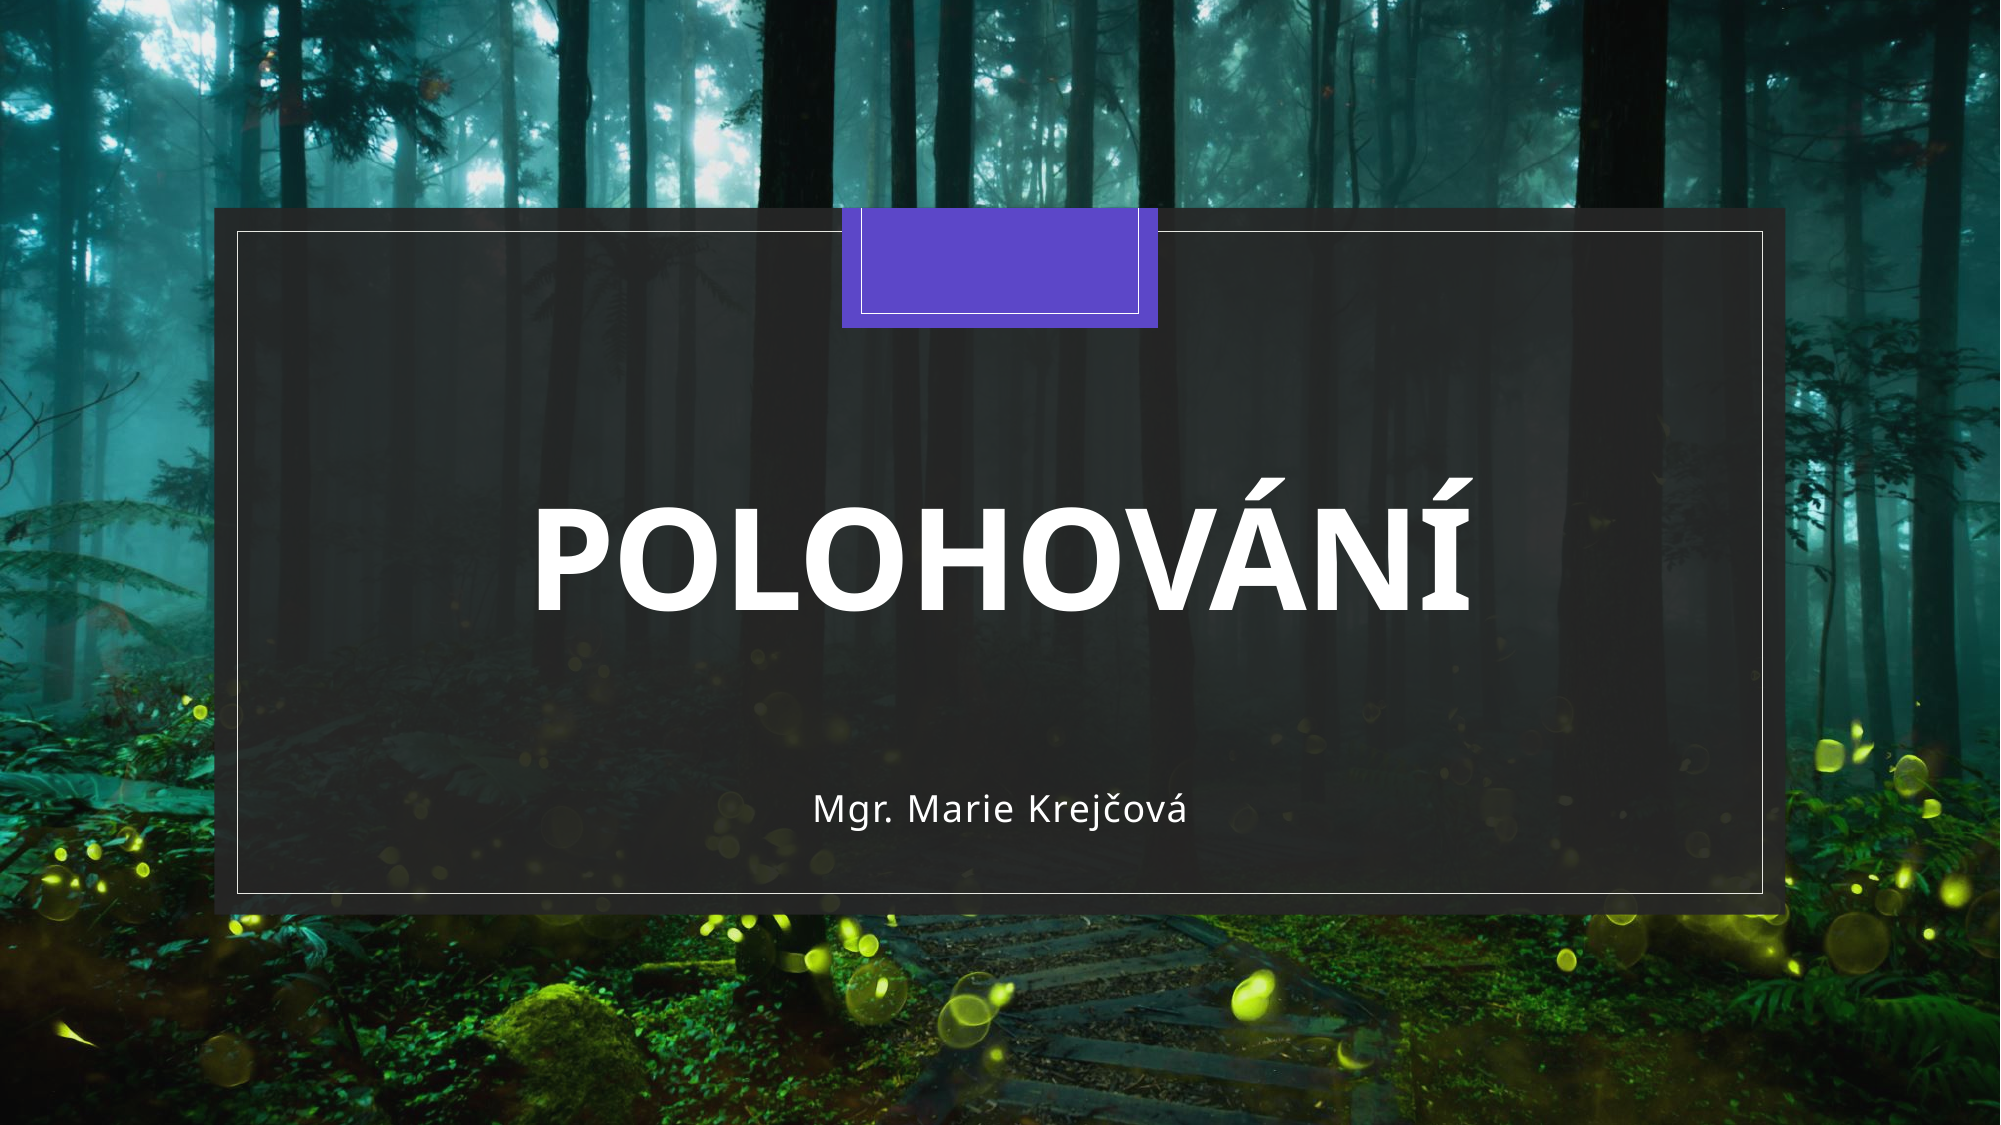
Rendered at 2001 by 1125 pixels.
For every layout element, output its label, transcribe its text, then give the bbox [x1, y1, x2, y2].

text_box [214, 208, 1785, 915]
text_box [862, 208, 1138, 313]
picture [0, 0, 2000, 1125]
title polohování [267, 368, 1733, 768]
subtitle Mgr. Marie Krejčová [267, 768, 1734, 844]
